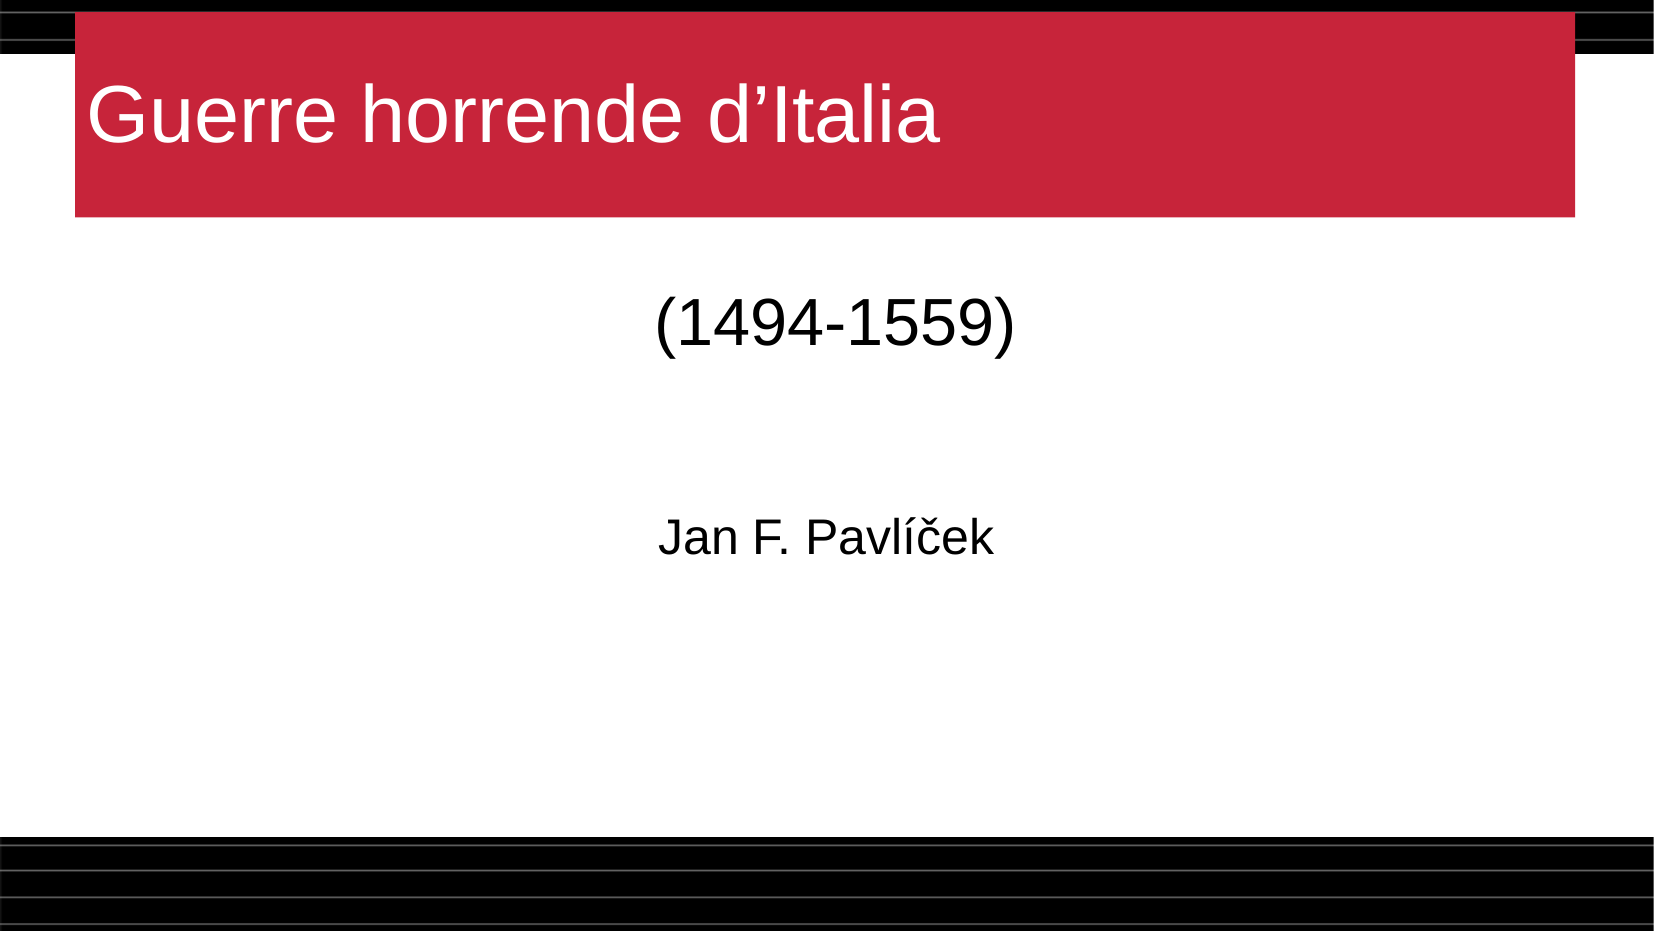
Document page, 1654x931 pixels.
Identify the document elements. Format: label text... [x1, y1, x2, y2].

picture [0, 0, 1654, 54]
title Guerre horrende d’Italia [75, 12, 1576, 218]
picture [0, 837, 1654, 931]
subtitle (1494-1559) Jan F. Pavlíček [82, 285, 1571, 763]
